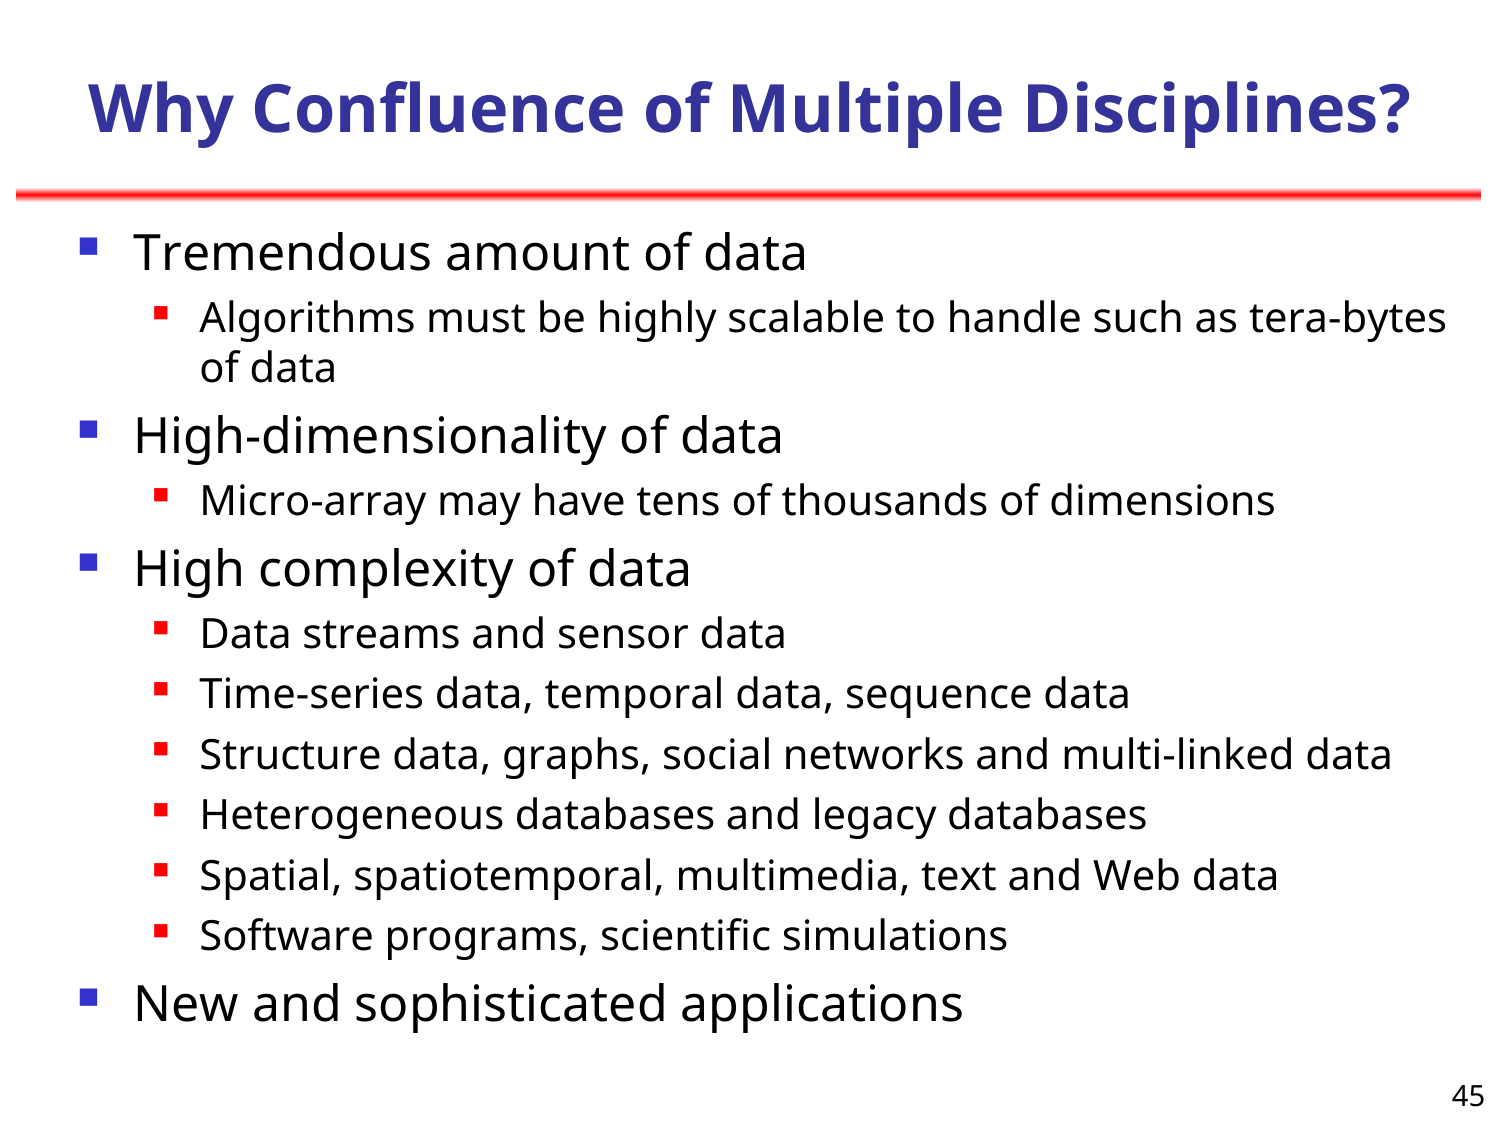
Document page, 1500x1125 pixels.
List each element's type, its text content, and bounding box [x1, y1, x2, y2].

text_box <number> [1187, 1050, 1500, 1125]
title Why Confluence of Multiple Disciplines? [0, 18, 1500, 194]
list Tremendous amount of data Algorithms must be highly scalable to handle such as tera-bytes of data High-dimensionality of data Micro-array may have tens of thousands of dimensions High complexity of data Data streams and sensor data Time-series data, temporal data, sequence data Structure data, graphs, social networks and multi-linked data Heterogeneous databases and legacy databases Spatial, spatiotemporal, multimedia, text and Web data Software programs, scientific simulations New and sophisticated applications [62, 212, 1475, 1089]
